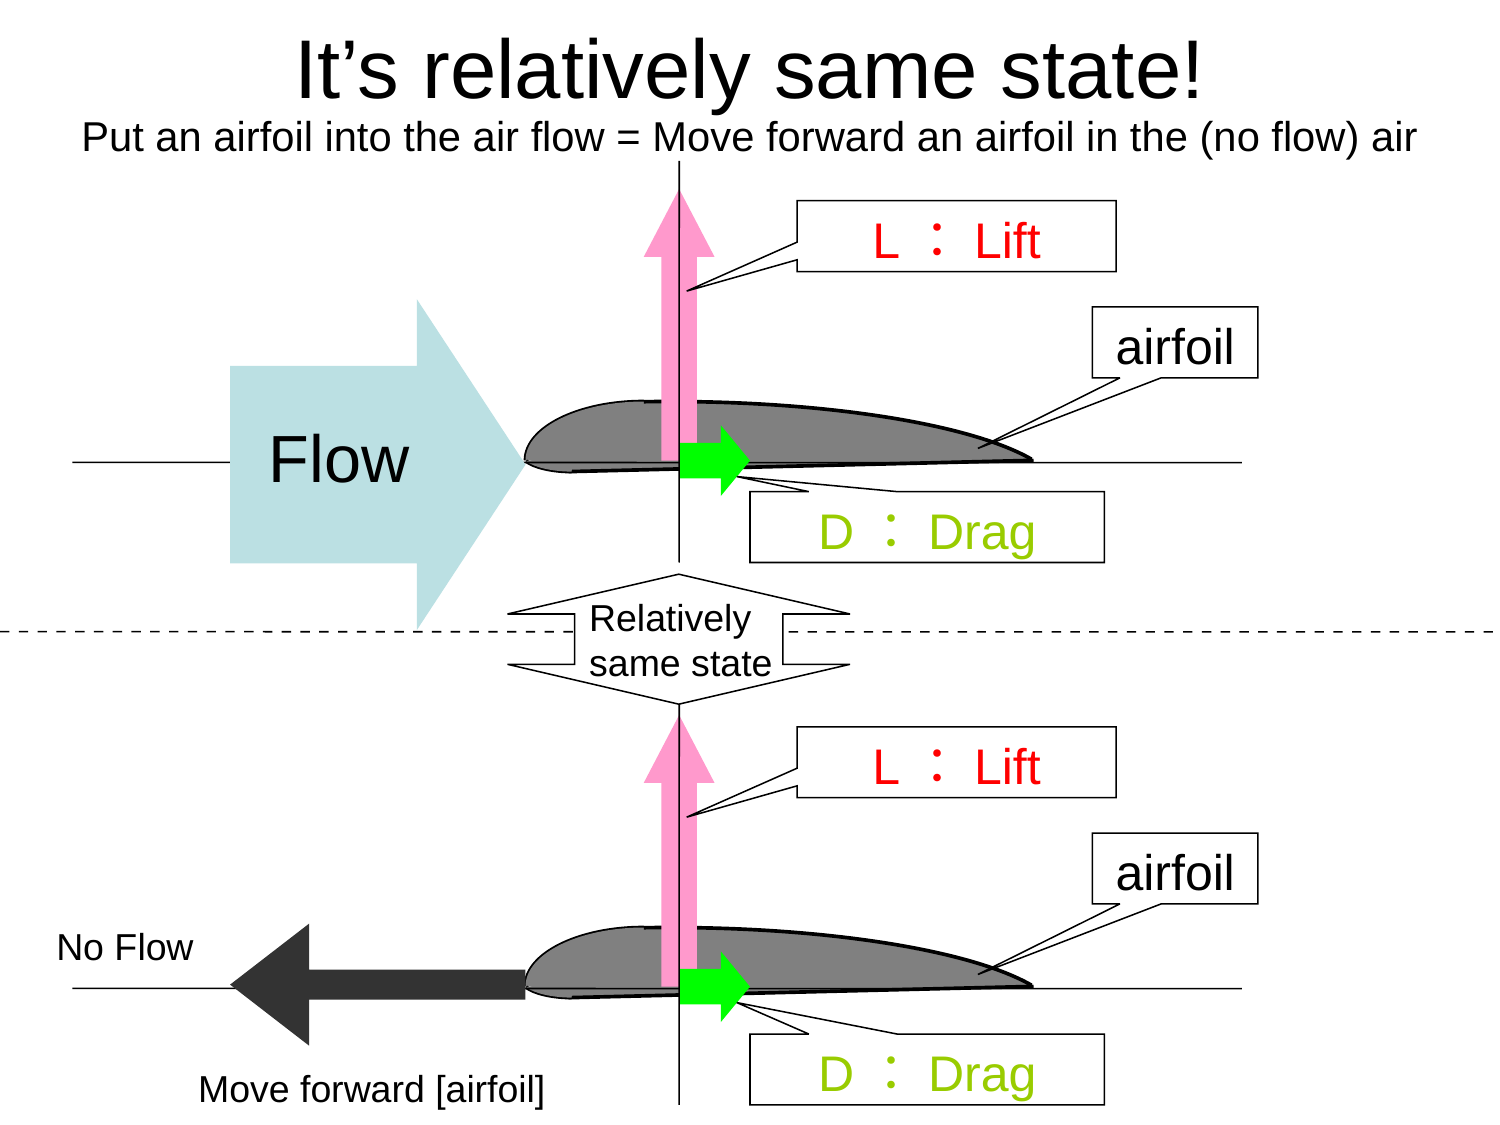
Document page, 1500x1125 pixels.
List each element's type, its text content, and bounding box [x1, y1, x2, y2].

text_box [230, 717, 678, 1046]
text_box [680, 192, 1023, 497]
text_box Move forward [airfoil] [183, 1057, 644, 1118]
text_box [530, 464, 678, 472]
text_box [507, 598, 574, 614]
text_box Put an airfoil into the air flow = Move forward an airfoil in the (no flow) air [0, 102, 1500, 167]
text_box L：Lift [686, 726, 1117, 818]
text_box D：Drag [736, 1002, 1105, 1105]
text_box [627, 574, 730, 586]
text_box L：Lift [686, 200, 1117, 292]
text_box D：Drag [736, 476, 1105, 563]
title It’s relatively same state! [75, 7, 1426, 102]
text_box [530, 990, 678, 998]
text_box [507, 664, 574, 680]
text_box No Flow [41, 915, 290, 977]
text_box [230, 299, 526, 630]
text_box airfoil [977, 306, 1258, 449]
text_box airfoil [977, 833, 1258, 975]
text_box Flow [253, 408, 467, 504]
text_box [525, 191, 678, 461]
text_box Relatively same state [574, 586, 882, 693]
text_box [630, 693, 727, 705]
text_box [680, 718, 1023, 1023]
